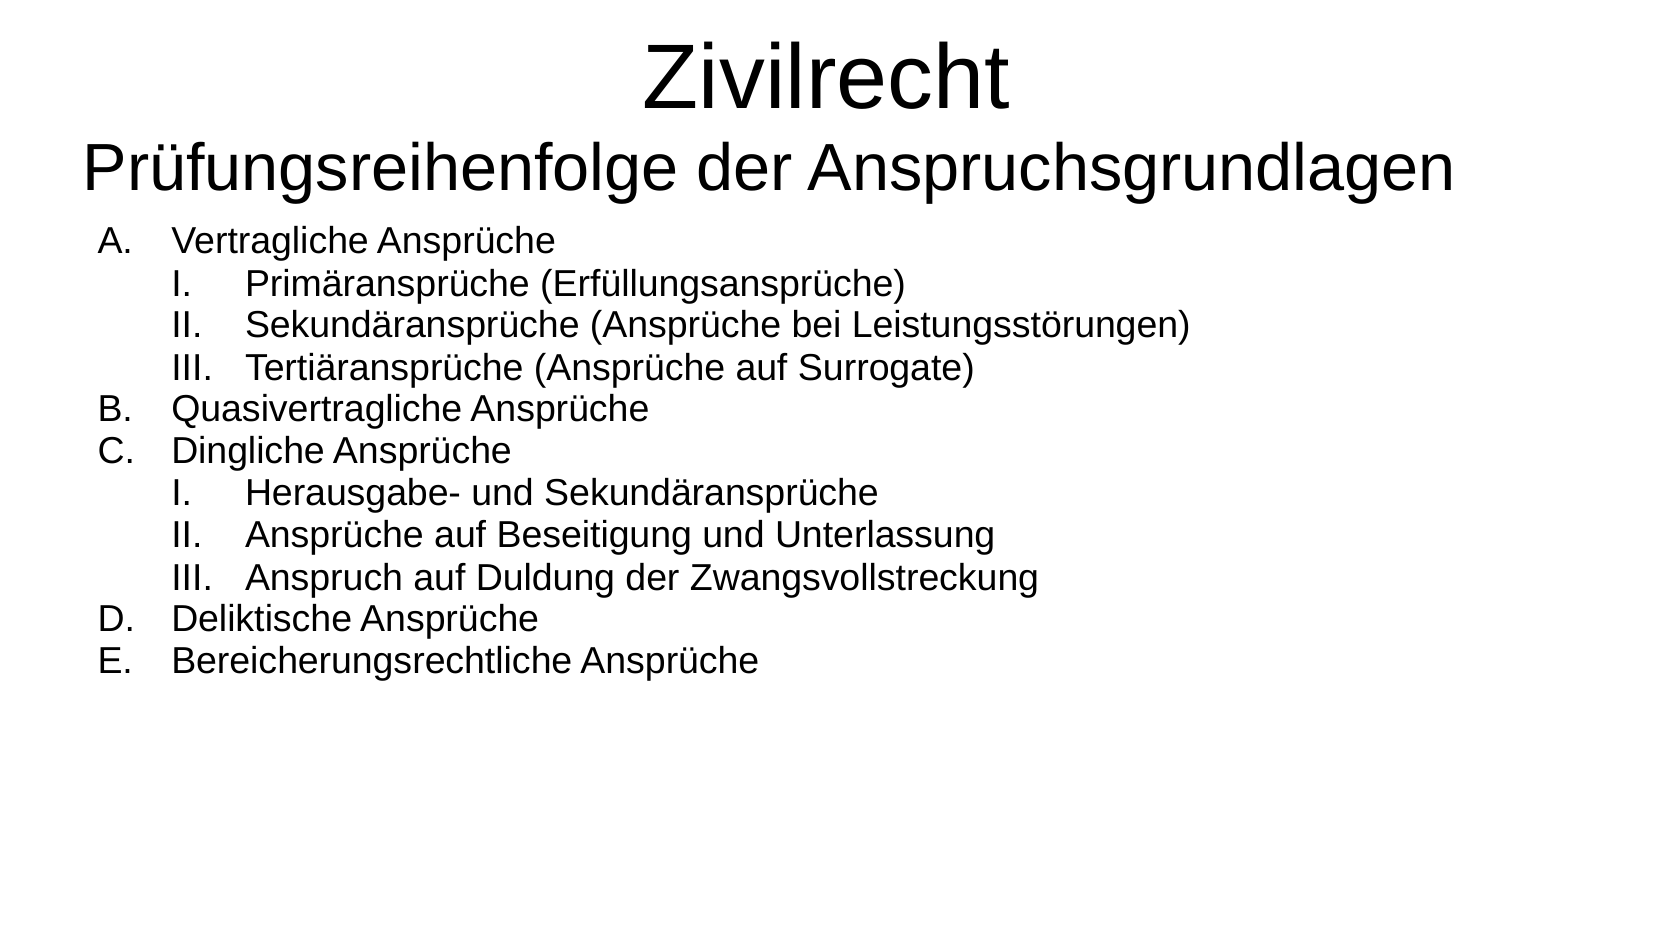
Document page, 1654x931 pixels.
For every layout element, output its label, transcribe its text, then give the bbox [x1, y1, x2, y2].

list Prüfungsreihenfolge der Anspruchsgrundlagen [82, 129, 1571, 212]
title Zivilrecht [82, 23, 1571, 129]
text_box A. Vertragliche Ansprüche I. Primäransprüche (Erfüllungsansprüche) II. Sekundäransprüche (Ansprüche bei Leistungsstörungen) III. Tertiäransprüche (Ansprüche auf Surrogate) B. Quasivertragliche Ansprüche C. Dingliche Ansprüche I. Herausgabe- und Sekundäransprüche II. Ansprüche auf Beseitigung und Unterlassung III. Anspruch auf Duldung der Zwangsvollstreckung D. Deliktische Ansprüche E. Bereicherungsrechtliche Ansprüche [82, 212, 1571, 839]
